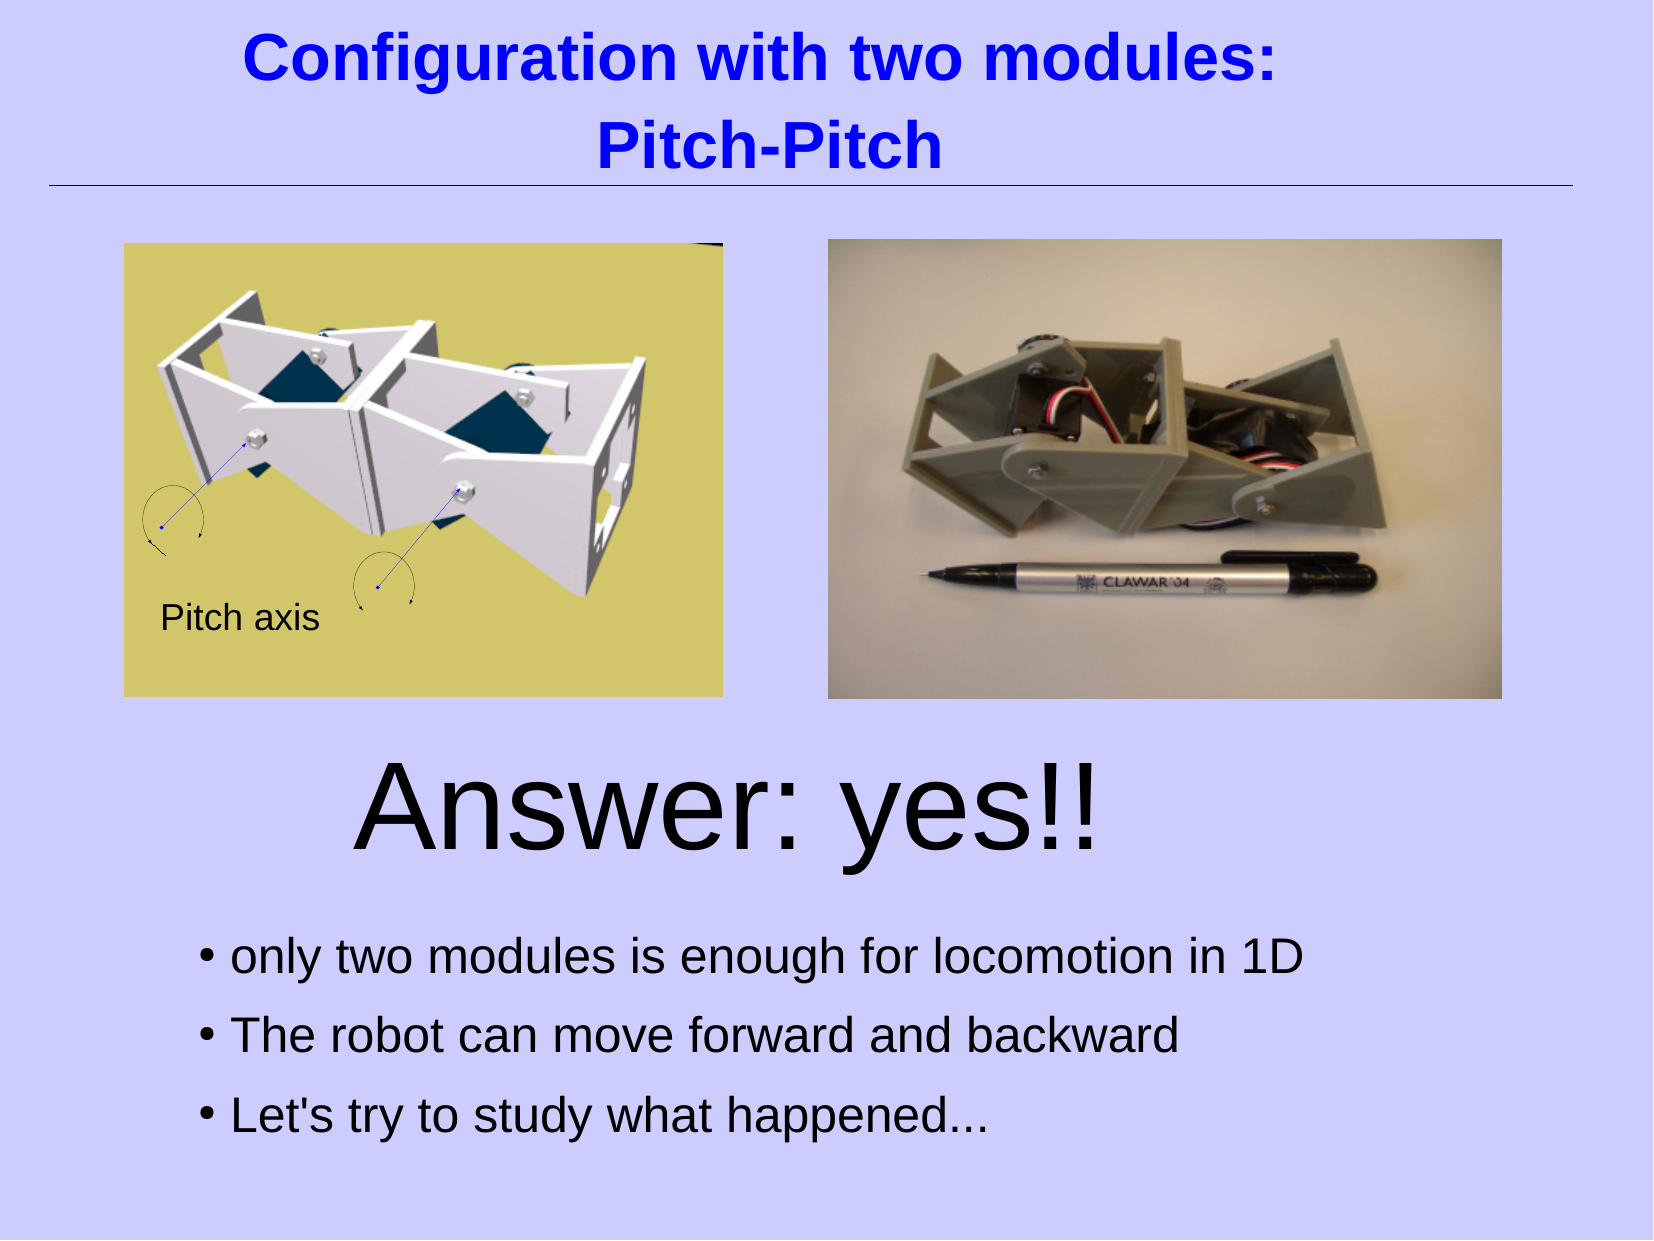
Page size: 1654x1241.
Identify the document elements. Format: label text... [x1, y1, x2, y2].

text_box Answer: yes!! [353, 736, 1104, 877]
text_box only two modules is enough for locomotion in 1D The robot can move forward and backward Let's try to study what happened... [198, 928, 1376, 1143]
text_box Pitch axis [160, 596, 321, 643]
picture [828, 239, 1502, 699]
title Configuration with two modules: Pitch-Pitch [132, 186, 1408, 191]
title Configuration with two modules: Pitch-Pitch [132, 0, 1408, 185]
picture [124, 243, 723, 697]
